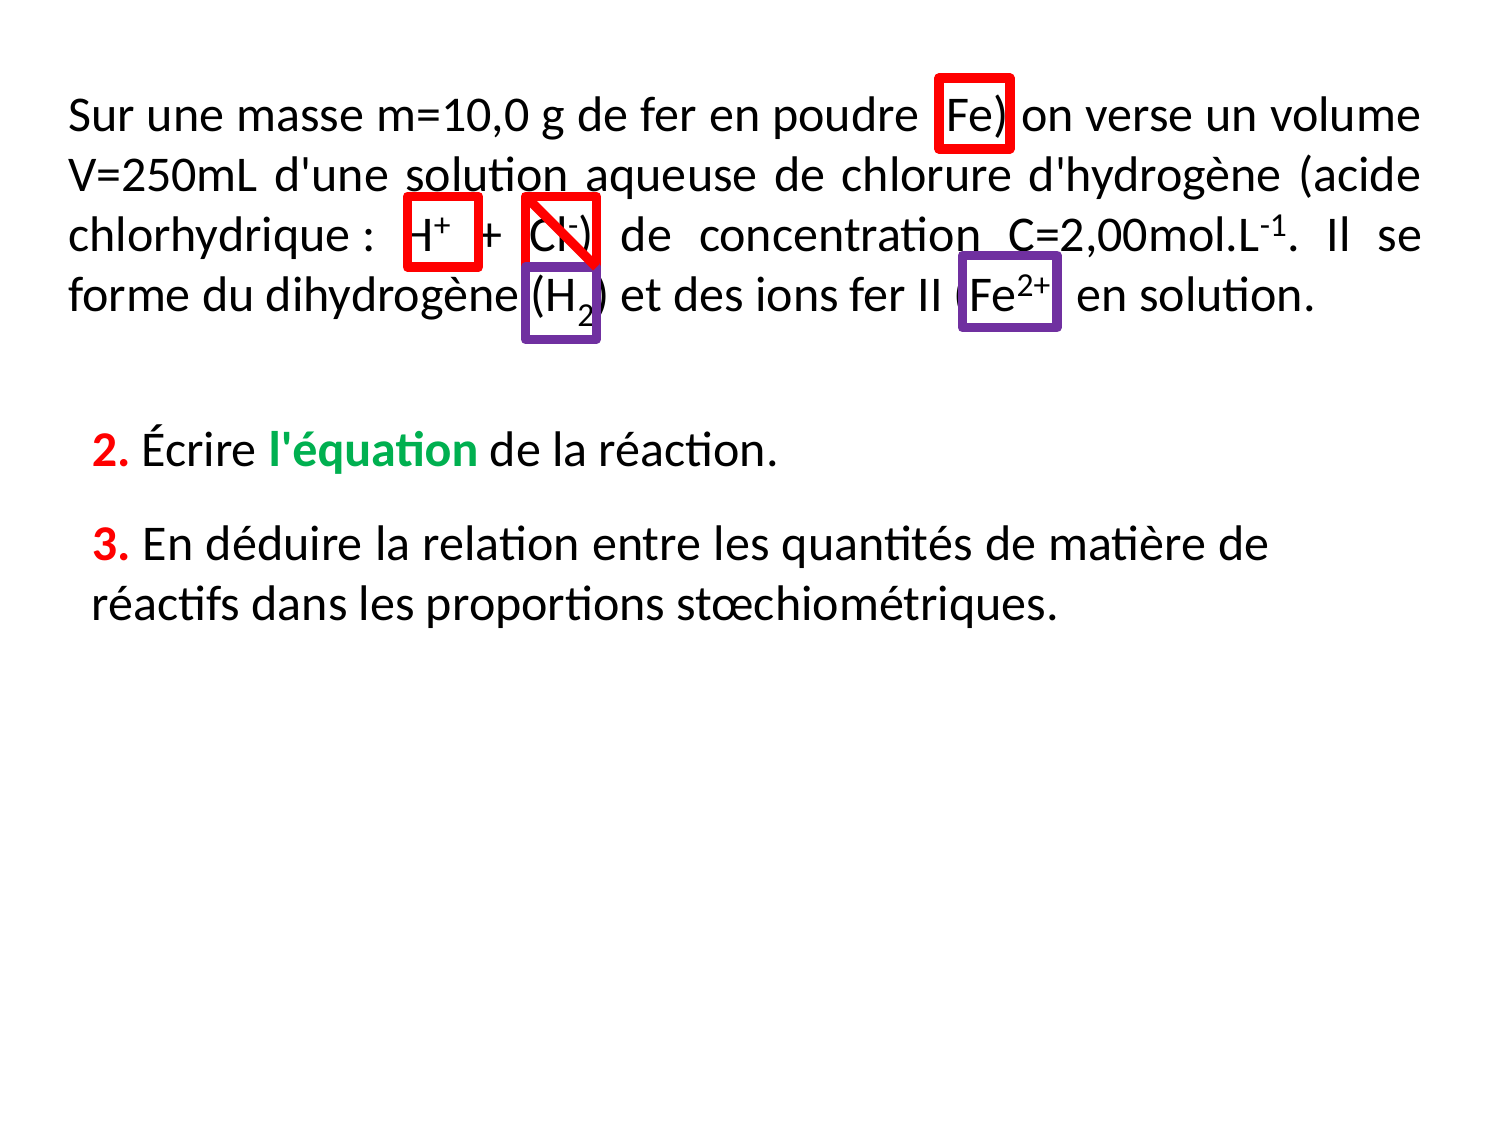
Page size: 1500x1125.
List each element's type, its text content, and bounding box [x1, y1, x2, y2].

text_box Sur une masse m=10,0 g de fer en poudre (Fe) on verse un volume V=250mL d'une solution aqueuse de chlorure d'hydrogène (acide chlorhydrique : H+ + Cl-) de concentration C=2,00mol.L-1. Il se forme du dihydrogène (H2) et des ions fer II (Fe2+) en solution. [53, 73, 1441, 340]
text_box 3. En déduire la relation entre les quantités de matière de réactifs dans les proportions stœchiométriques. [77, 503, 1400, 638]
text_box 2. Écrire l'équation de la réaction. [77, 409, 805, 484]
